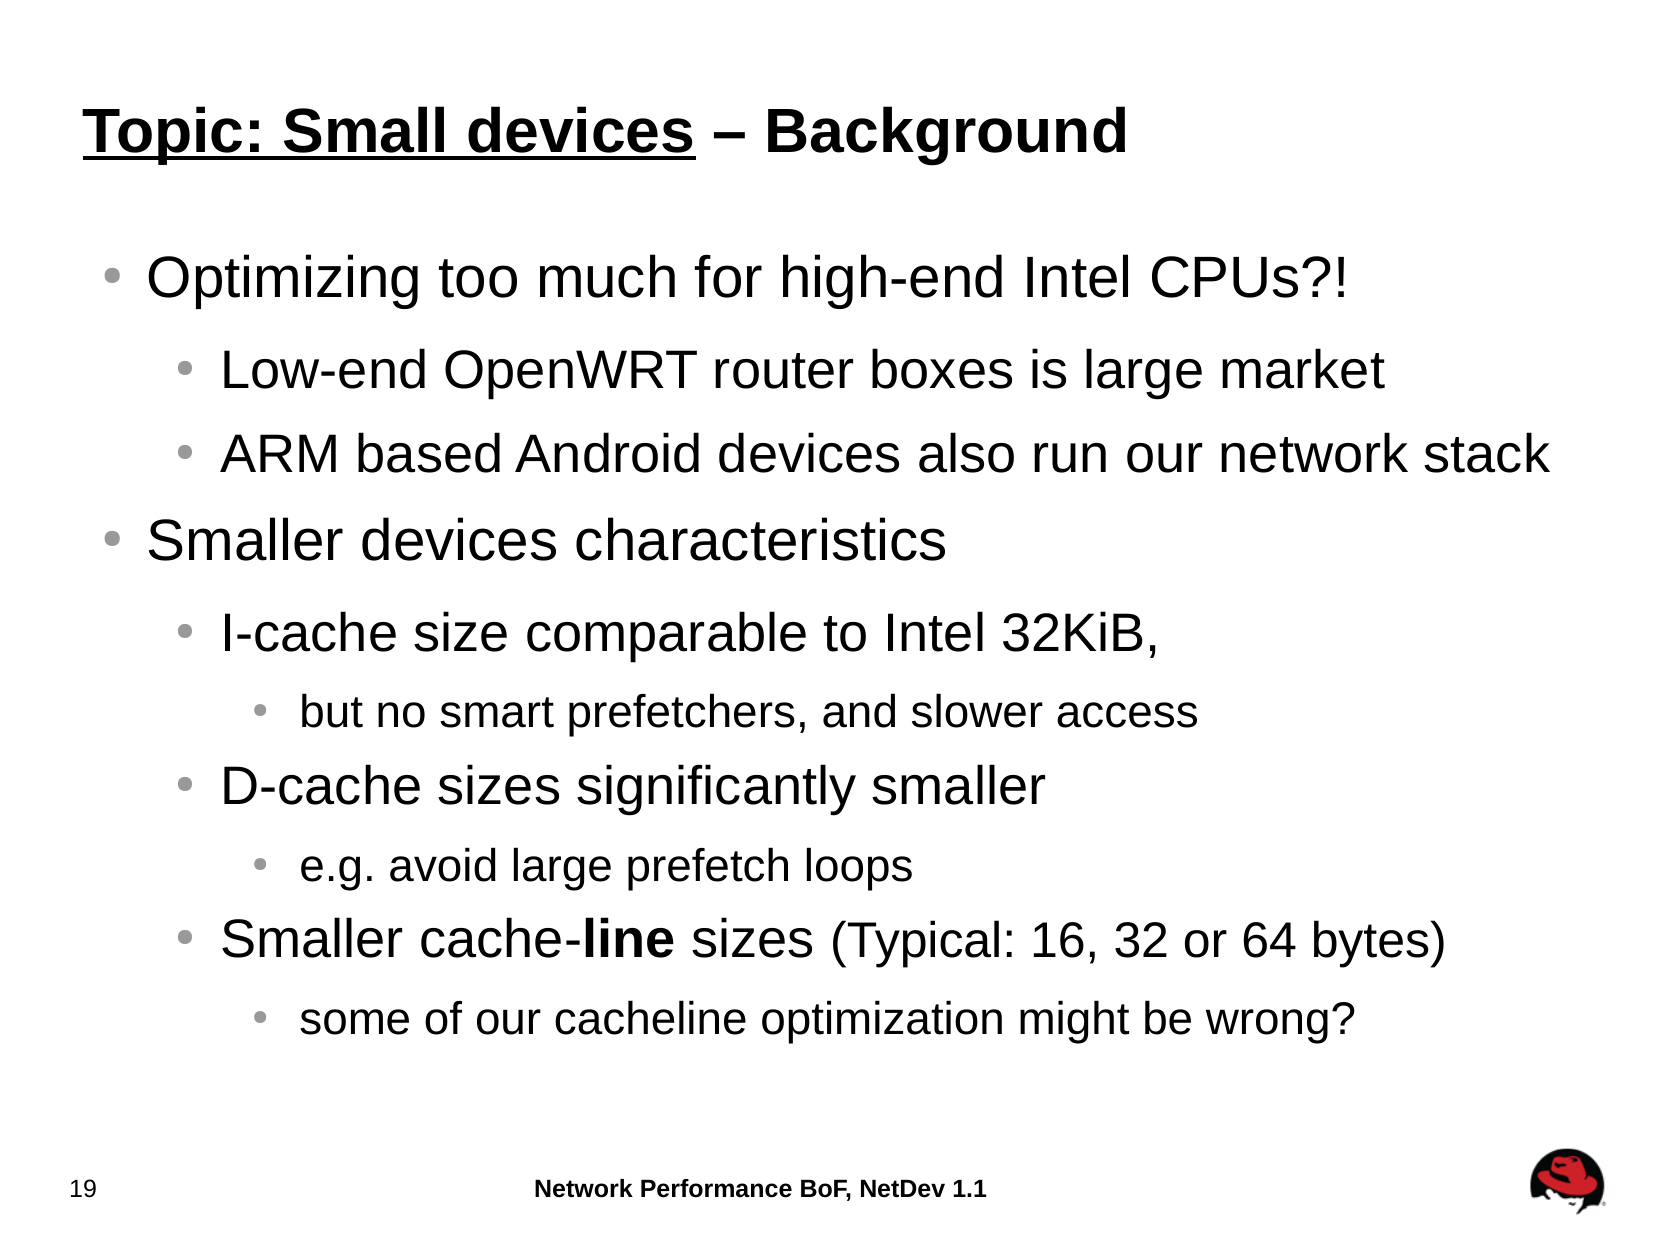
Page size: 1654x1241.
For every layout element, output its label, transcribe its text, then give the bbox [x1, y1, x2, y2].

title Topic: Small devices – Background [82, 37, 1571, 226]
picture [1529, 1146, 1612, 1224]
text_box [86, 244, 1575, 1039]
